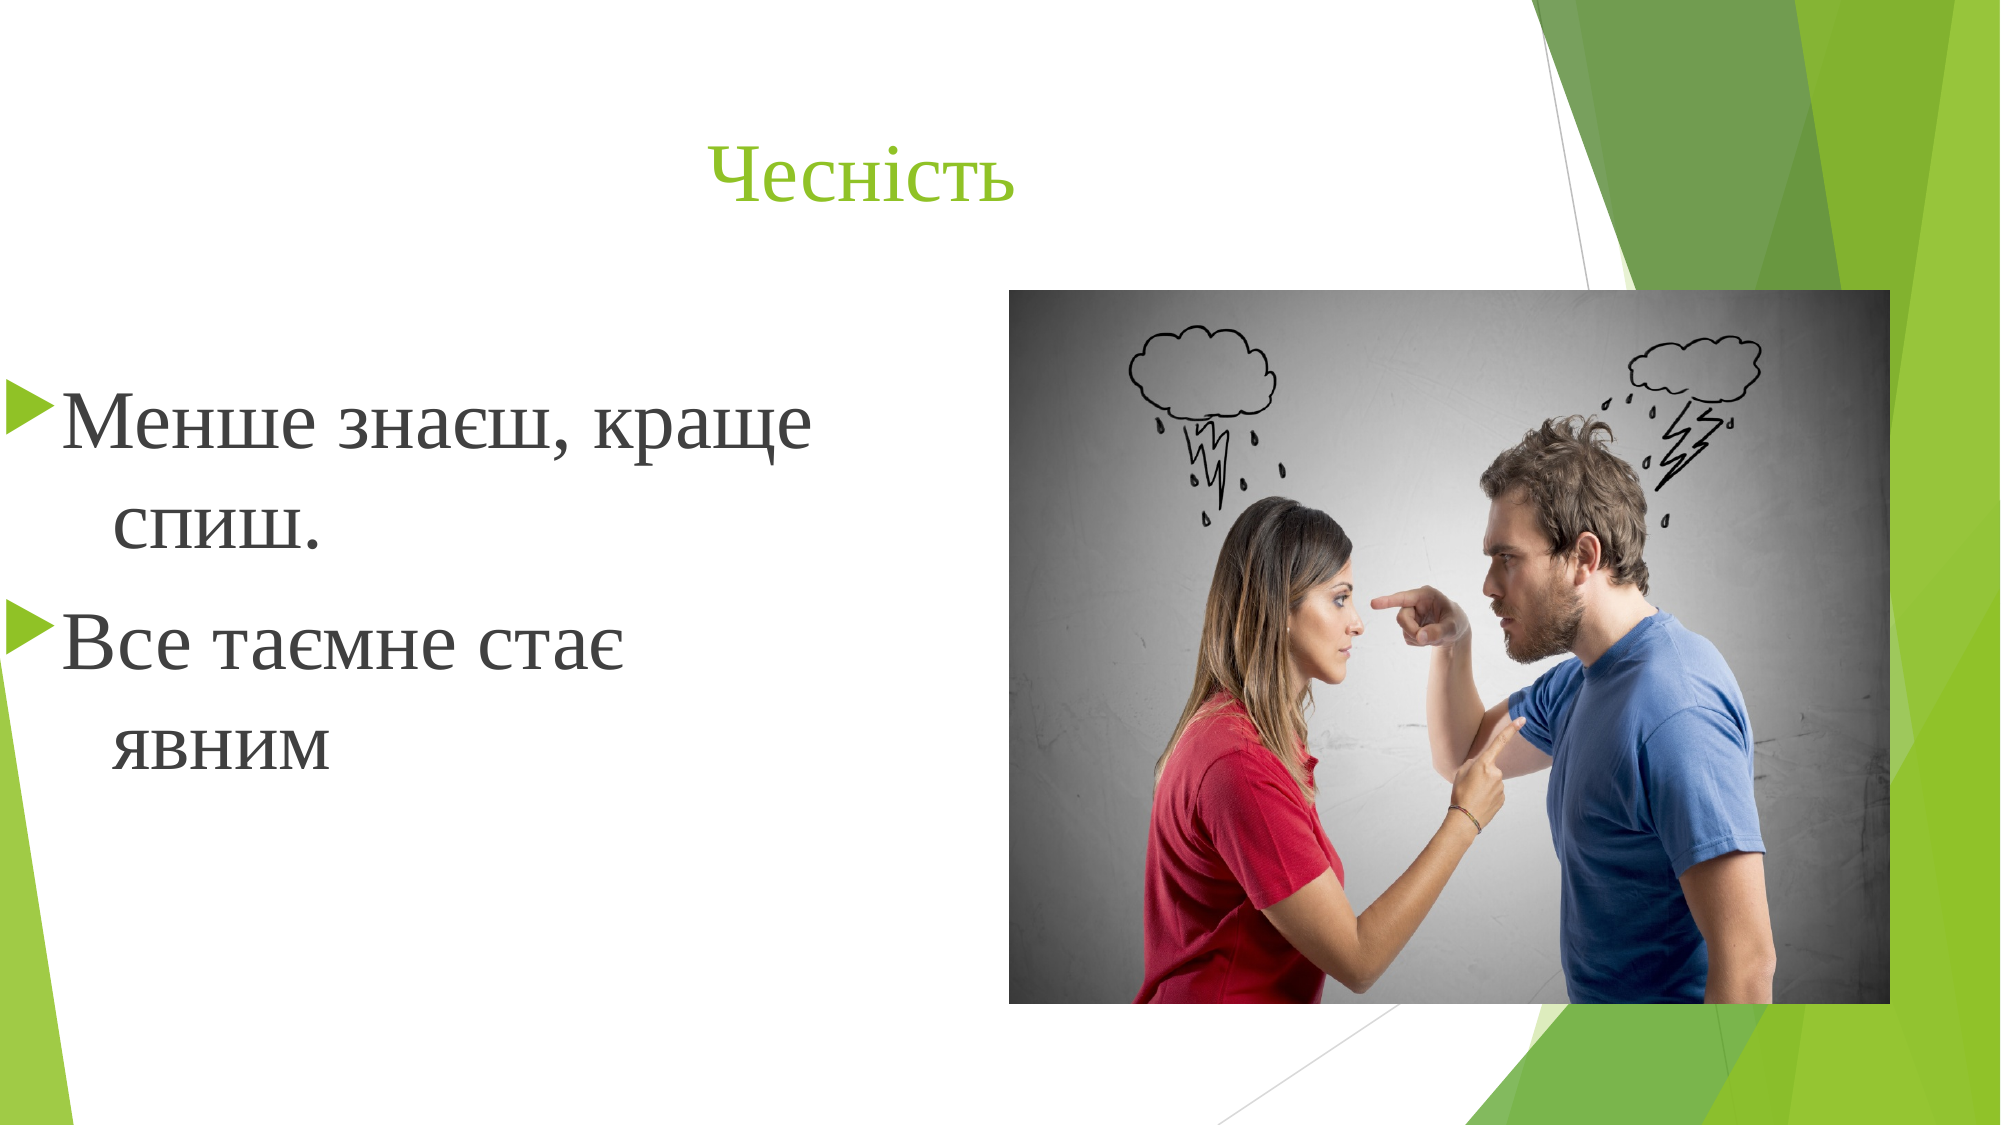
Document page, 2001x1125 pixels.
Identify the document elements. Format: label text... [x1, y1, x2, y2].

picture [1009, 290, 1890, 1004]
list Менше знаєш, краще спиш. Все таємне стає явним [0, 299, 842, 1014]
title Чесність [0, 59, 1726, 278]
